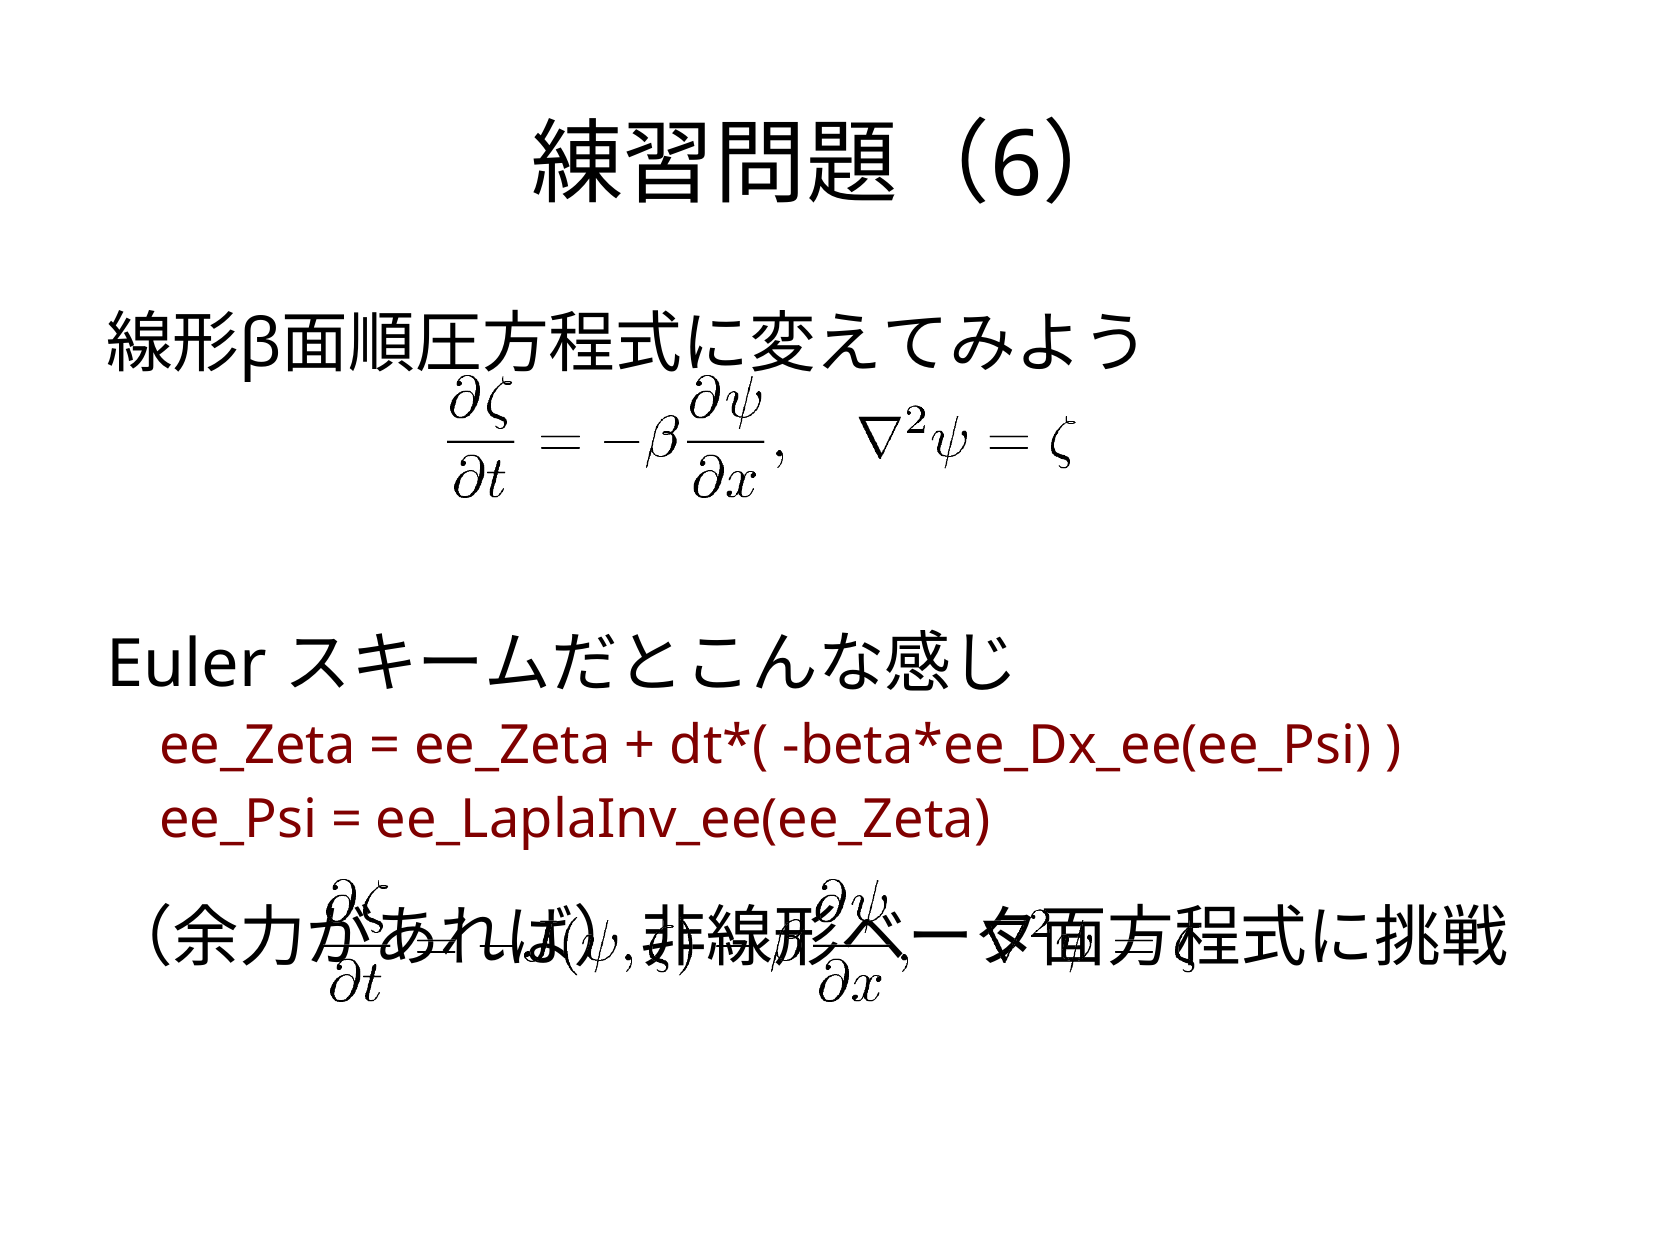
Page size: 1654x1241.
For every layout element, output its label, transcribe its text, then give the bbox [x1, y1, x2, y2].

list 線形β面順圧方程式に変えてみよう Euler スキームだとこんな感じ ee_Zeta = ee_Zeta + dt*( -beta*ee_Dx_ee(ee_Psi) ) ee_Psi = ee_LaplaInv_ee(ee_Zeta) （余力があれば）非線形ベータ面方程式に挑戦 [88, 288, 1577, 1093]
title 練習問題（6） [88, 59, 1577, 252]
picture [318, 875, 1211, 1004]
picture [442, 371, 1091, 500]
